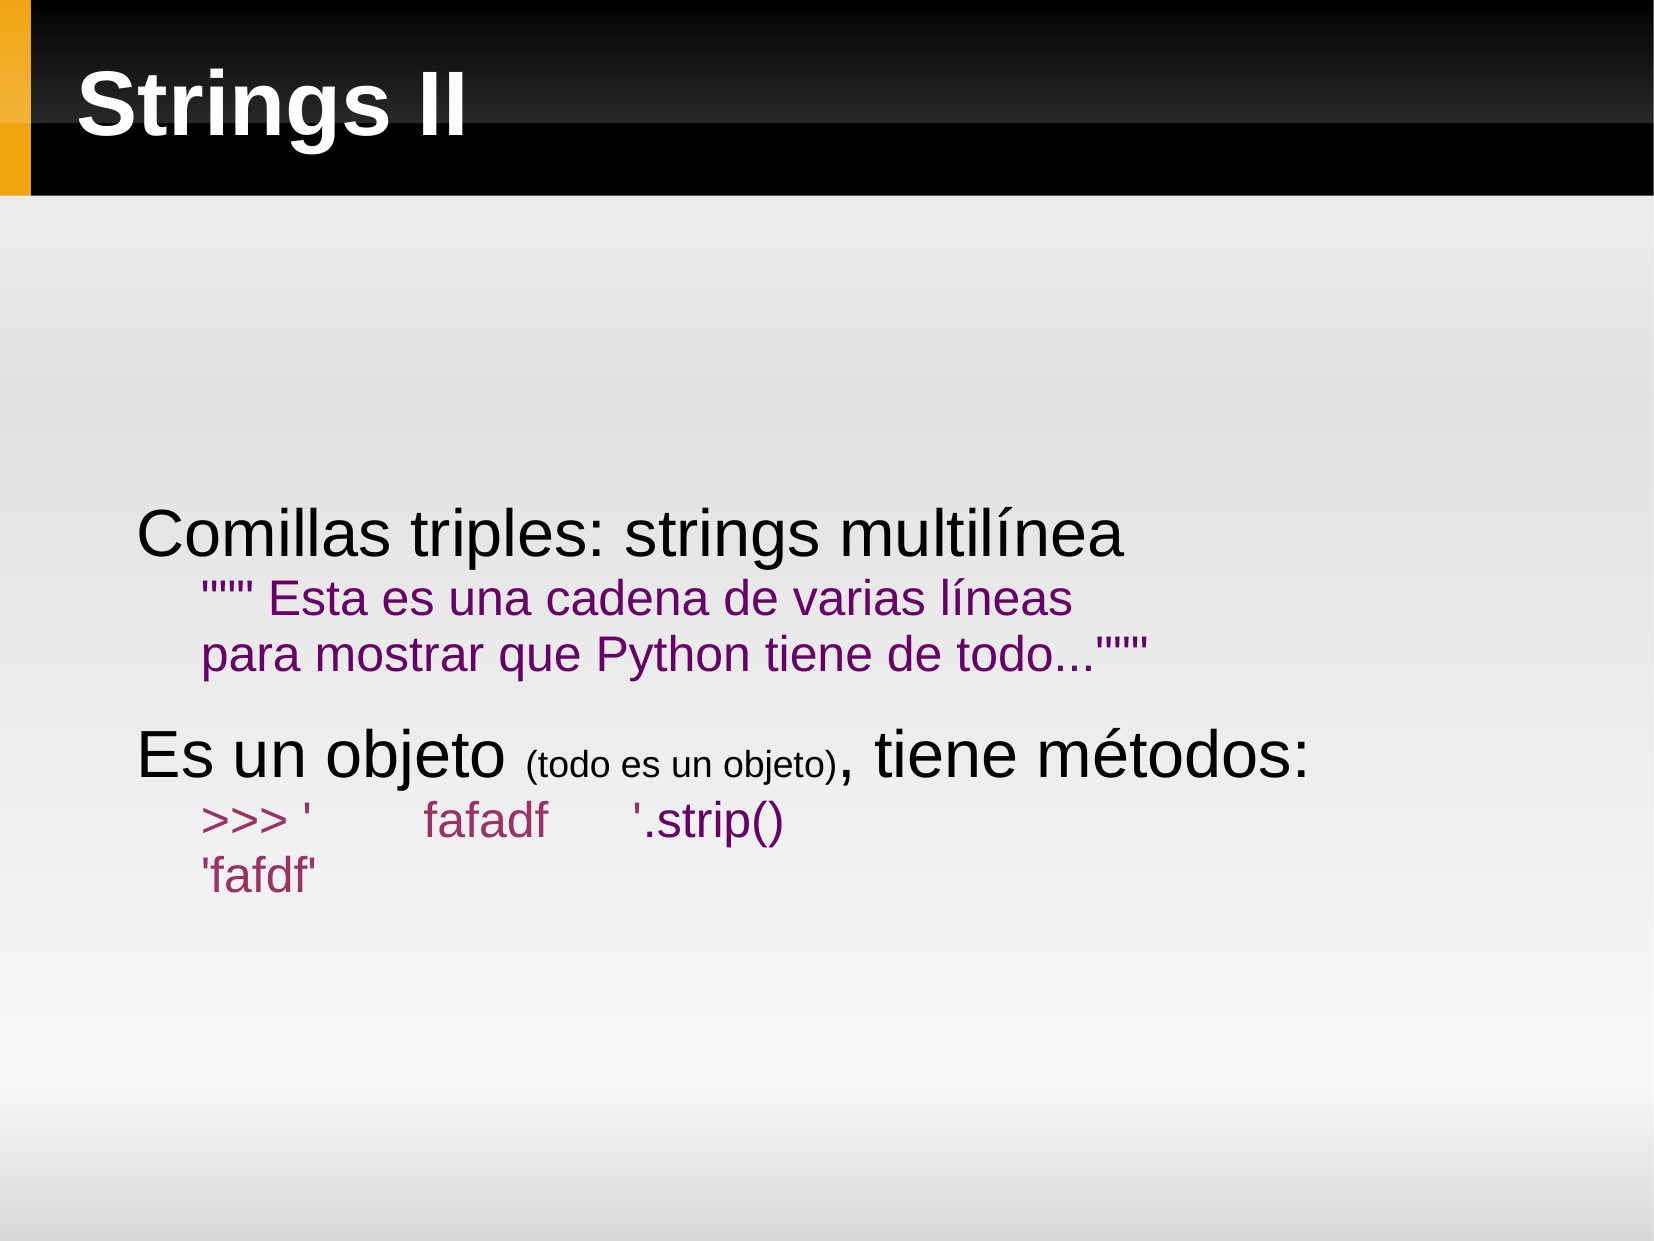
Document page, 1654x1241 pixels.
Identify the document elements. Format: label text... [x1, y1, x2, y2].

title Strings II [76, 7, 1565, 200]
subtitle Comillas triples: strings multilínea """ Esta es una cadena de varias líneas para mostrar que Python tiene de todo...""" Es un objeto (todo es un objeto), tiene métodos: >>> ' fafadf '.strip() 'fafdf' [82, 297, 1571, 1102]
picture [0, 0, 1654, 1241]
